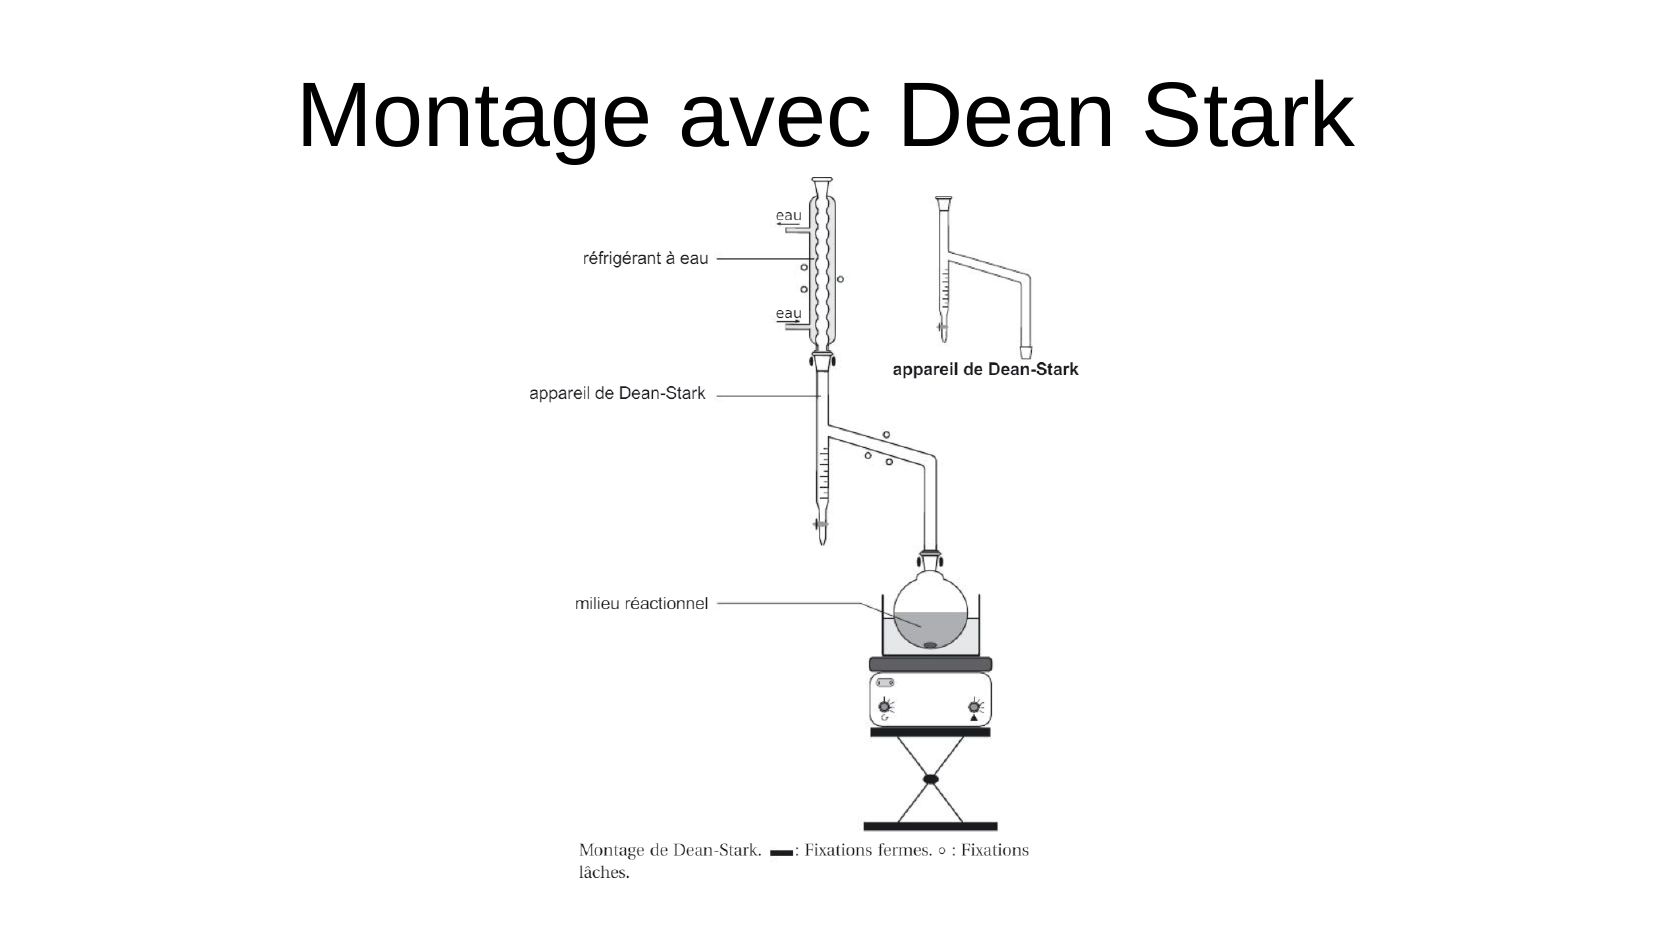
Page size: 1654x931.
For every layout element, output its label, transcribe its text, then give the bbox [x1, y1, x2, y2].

picture [507, 177, 1121, 886]
title Montage avec Dean Stark [82, 37, 1571, 193]
